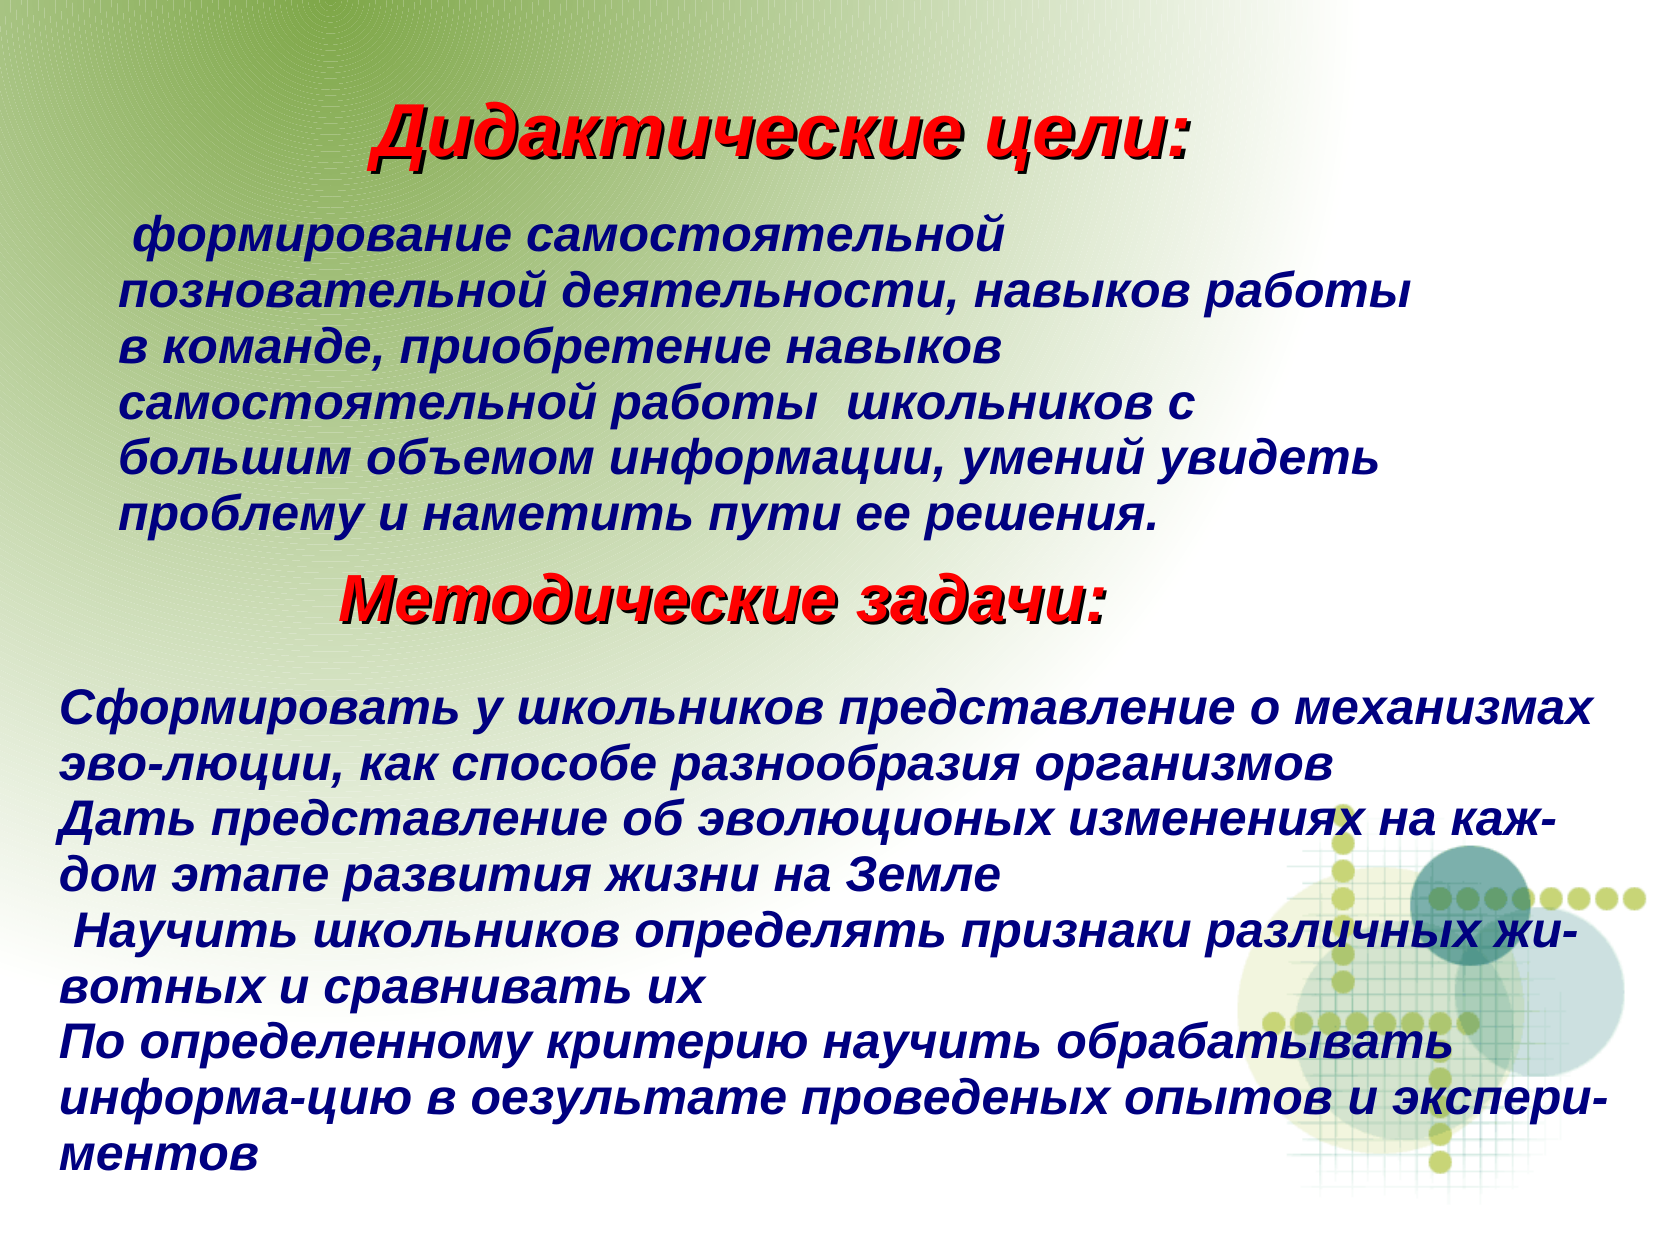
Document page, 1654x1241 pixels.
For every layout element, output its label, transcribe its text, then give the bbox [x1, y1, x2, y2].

text_box формирование самостоятельной позновательной деятельности, навыков работы в команде, приобретение навыков самостоятельной работы школьников с большим объемом информации, умений увидеть проблему и наметить пути ее решения. [118, 206, 1418, 549]
picture [1224, 792, 1654, 1211]
text_box Методические задачи: [295, 561, 1152, 636]
text_box Сформировать у школьников представление о механизмах эво-люции, как способе разнообразия организмов Дать представление об эволюционых изменениях на каж-дом этапе развития жизни на Земле Научить школьников определять признаки различных жи-вотных и сравнивать их По определенному критерию научить обрабатывать информа-цию в оезультате проведеных опытов и экспери-ментов [59, 679, 1625, 1193]
text_box Дидактические цели: [147, 88, 1418, 173]
